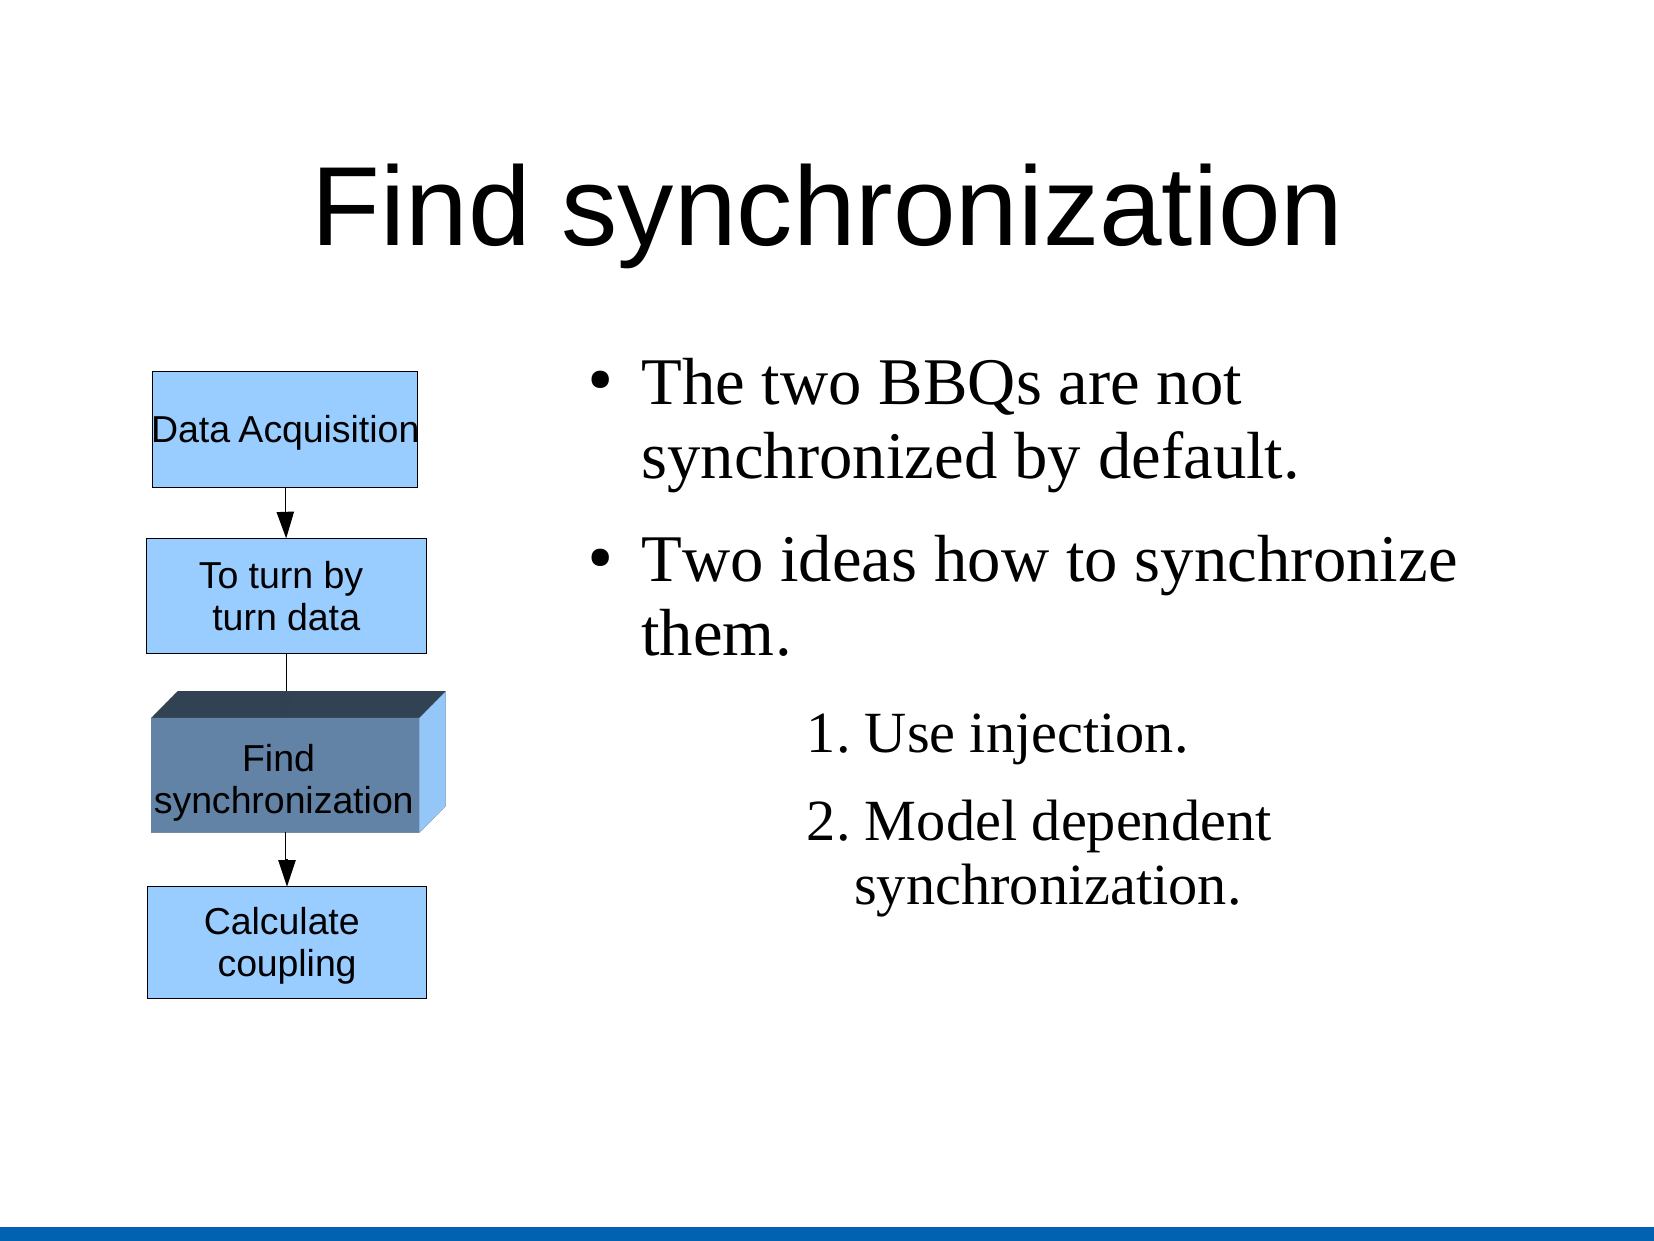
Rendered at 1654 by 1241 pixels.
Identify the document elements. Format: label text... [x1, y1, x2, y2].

text_box Calculate coupling [147, 886, 427, 999]
text_box To turn by turn data [146, 538, 427, 654]
list The two BBQs are not synchronized by default. Two ideas how to synchronize them. 1. Use injection. 2. Model dependent synchronization. [570, 344, 1534, 1112]
title Find synchronization [121, 110, 1534, 303]
text_box [151, 691, 445, 822]
text_box Find synchronization [138, 730, 429, 830]
text_box Data Acquisition [152, 371, 418, 488]
